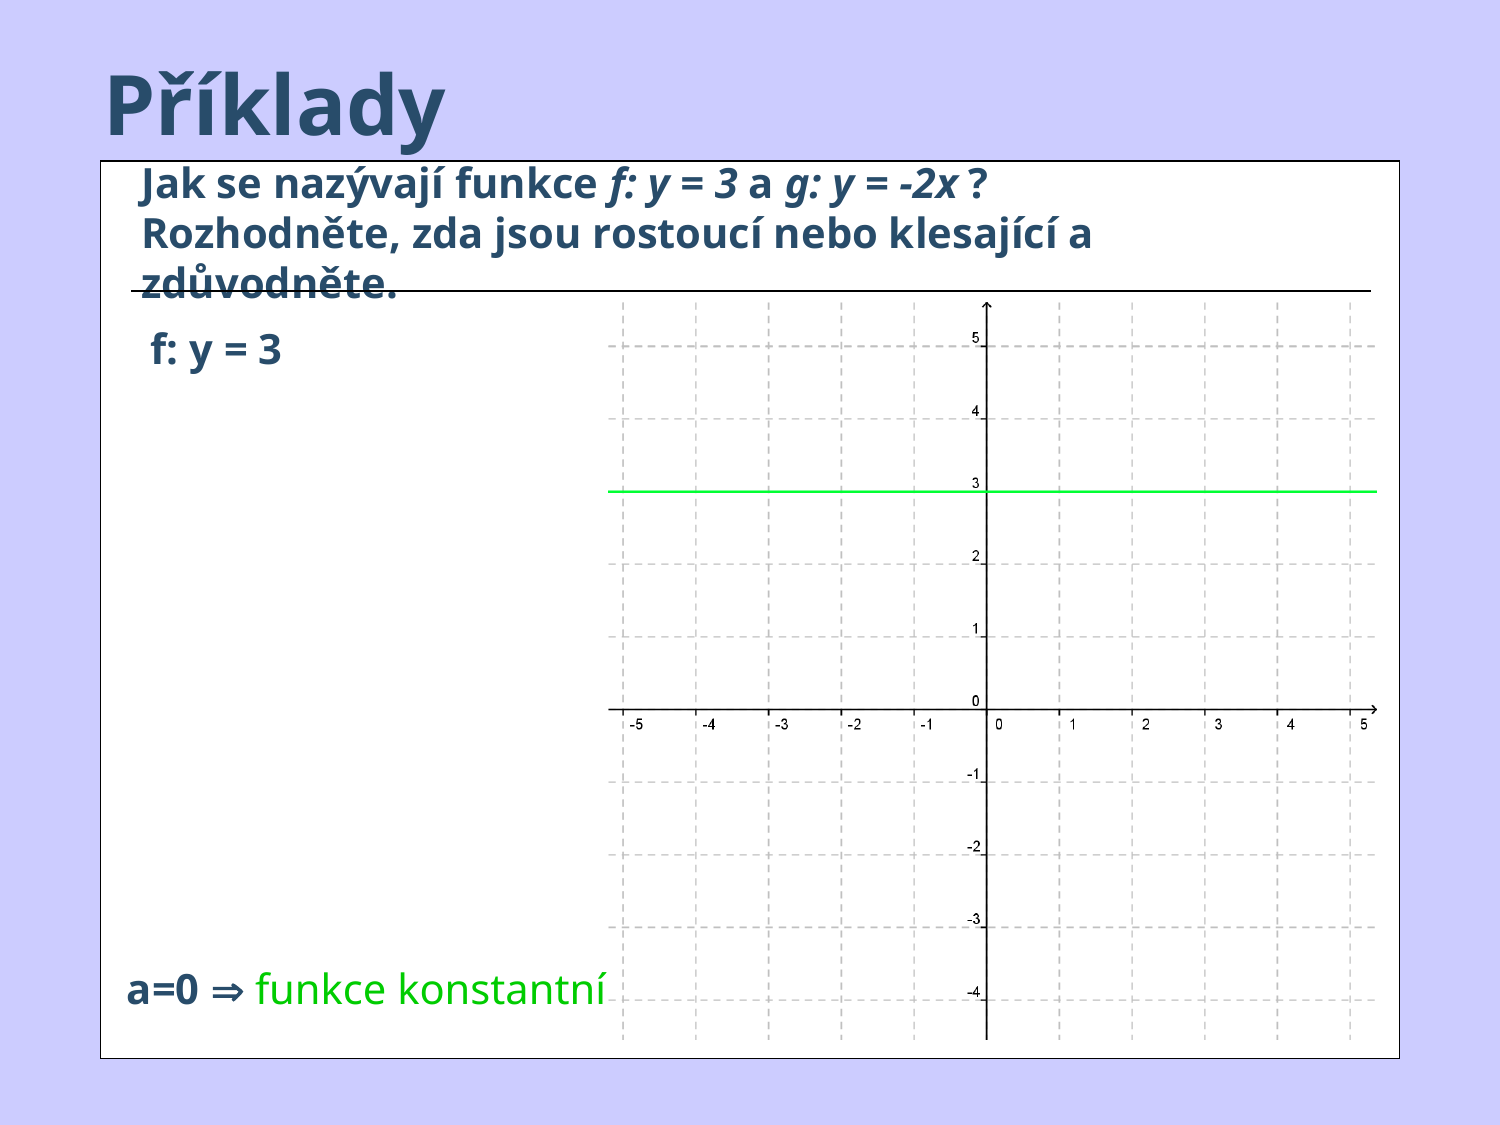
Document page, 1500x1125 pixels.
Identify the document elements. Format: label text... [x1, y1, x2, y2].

text_box [152, 279, 164, 290]
text_box [353, 279, 365, 290]
text_box [369, 279, 378, 284]
text_box [300, 280, 309, 290]
text_box [184, 279, 190, 290]
text_box [169, 280, 178, 290]
text_box [272, 280, 281, 290]
text_box [326, 279, 335, 284]
text_box [100, 190, 1400, 1059]
text_box [315, 279, 322, 290]
picture [608, 302, 1377, 1040]
text_box [261, 279, 267, 290]
text_box [247, 280, 257, 290]
text_box [287, 279, 294, 290]
text_box [233, 279, 243, 290]
text_box [211, 279, 220, 290]
text_box f: y = 3 [135, 300, 1376, 395]
text_box [196, 279, 205, 290]
text_box a=0  funkce konstantní [112, 940, 1353, 1035]
title Příklady [88, 39, 1414, 190]
text_box [223, 279, 231, 290]
text_box [326, 279, 347, 290]
text_box Jak se nazývají funkce f: y = 3 a g: y = -2x ? Rozhodněte, zda jsou rostoucí nebo klesající a zdůvodněte. [126, 184, 1367, 279]
